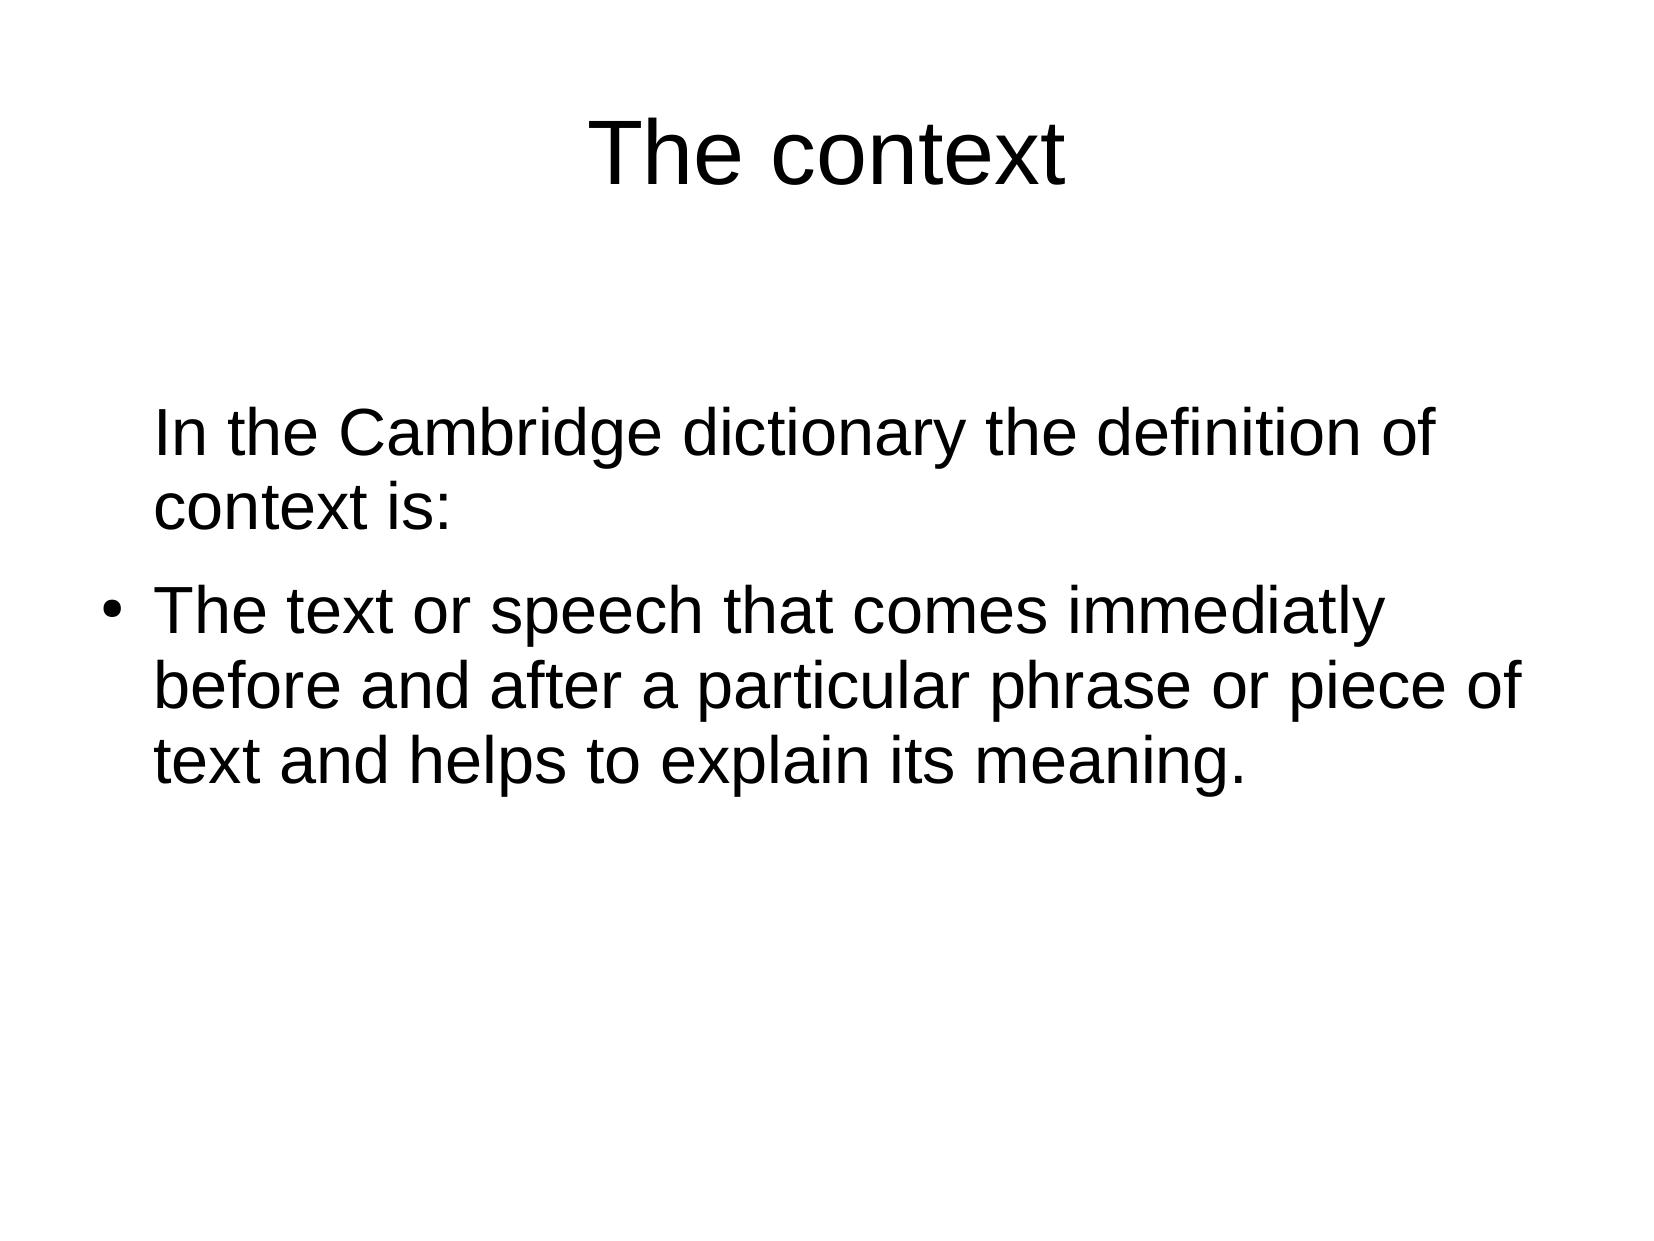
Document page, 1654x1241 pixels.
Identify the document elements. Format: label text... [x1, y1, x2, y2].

list In the Cambridge dictionary the definition of context is: The text or speech that comes immediatly before and after a particular phrase or piece of text and helps to explain its meaning. [82, 290, 1571, 1010]
title The context [82, 49, 1571, 257]
